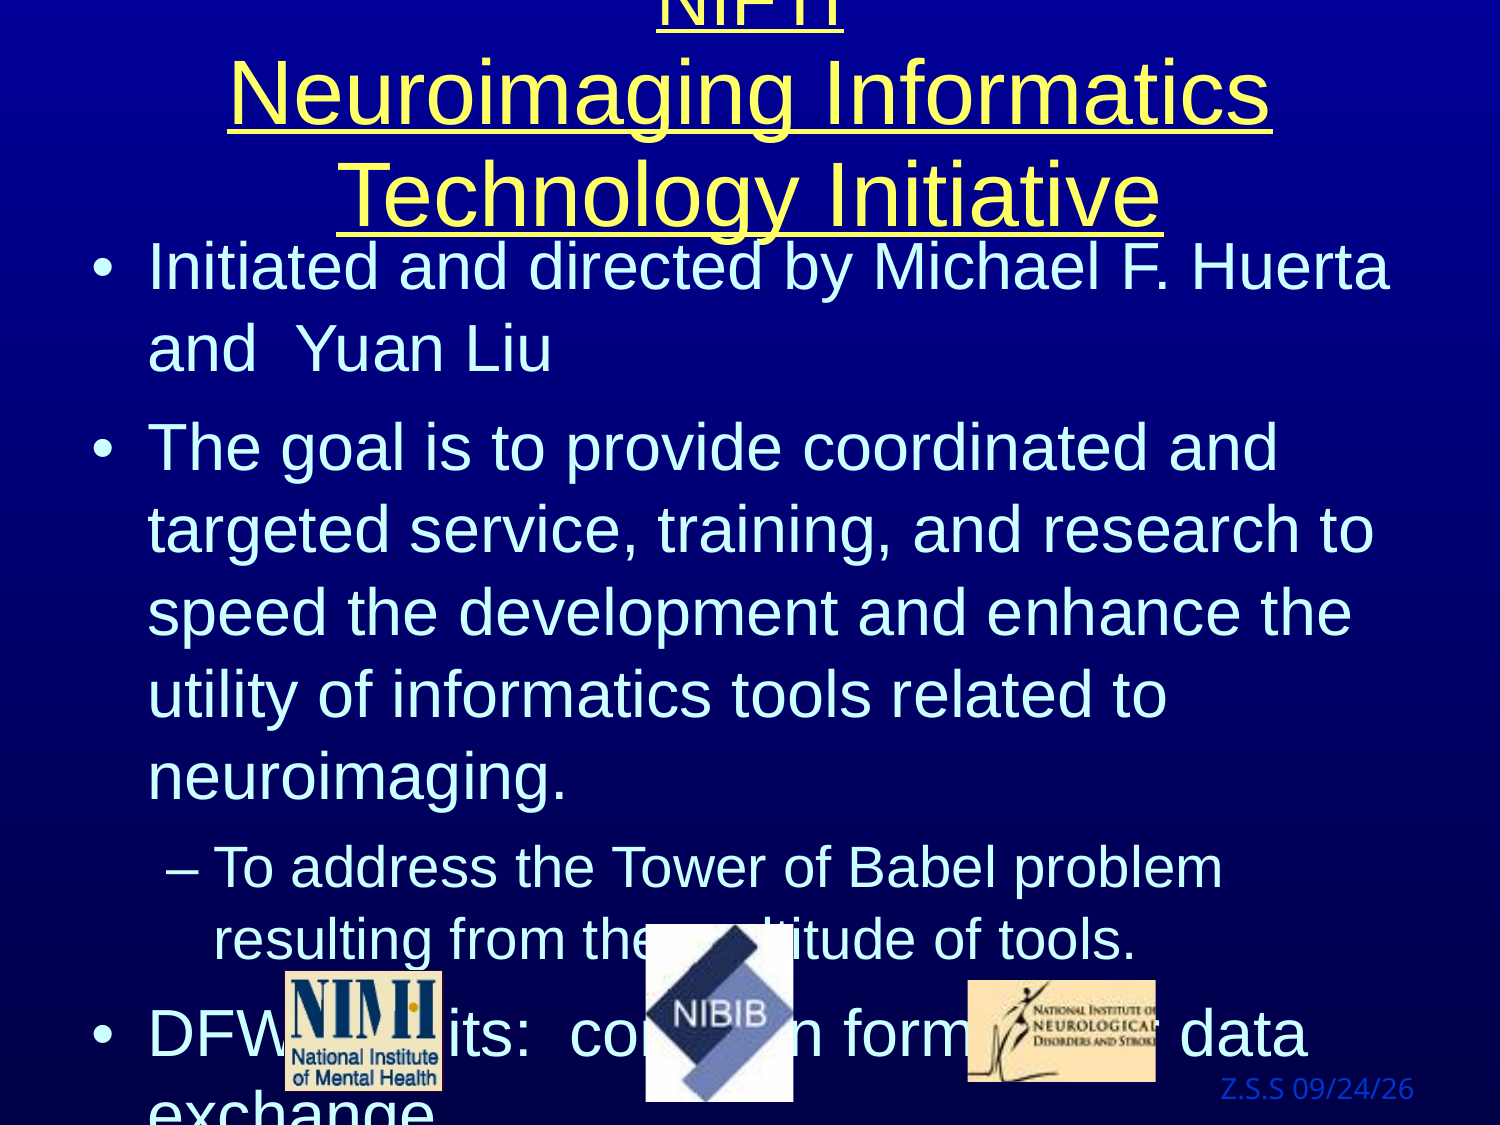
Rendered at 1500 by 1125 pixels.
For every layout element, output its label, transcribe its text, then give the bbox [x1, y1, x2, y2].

picture [285, 971, 443, 1091]
picture [967, 980, 1156, 1082]
title NIFTI Neuroimaging Informatics Technology Initiative [75, 0, 1426, 265]
list Initiated and directed by Michael F. Huerta and Yuan Liu The goal is to provide coordinated and targeted service, training, and research to speed the development and enhance the utility of informatics tools related to neuroimaging. To address the Tower of Babel problem resulting from the multitude of tools. DFWG fruits: common formats for data exchange In the volume we have NIFTI-1 On the surface we have GIFTI-1 [76, 214, 1427, 1125]
picture [645, 924, 794, 1102]
